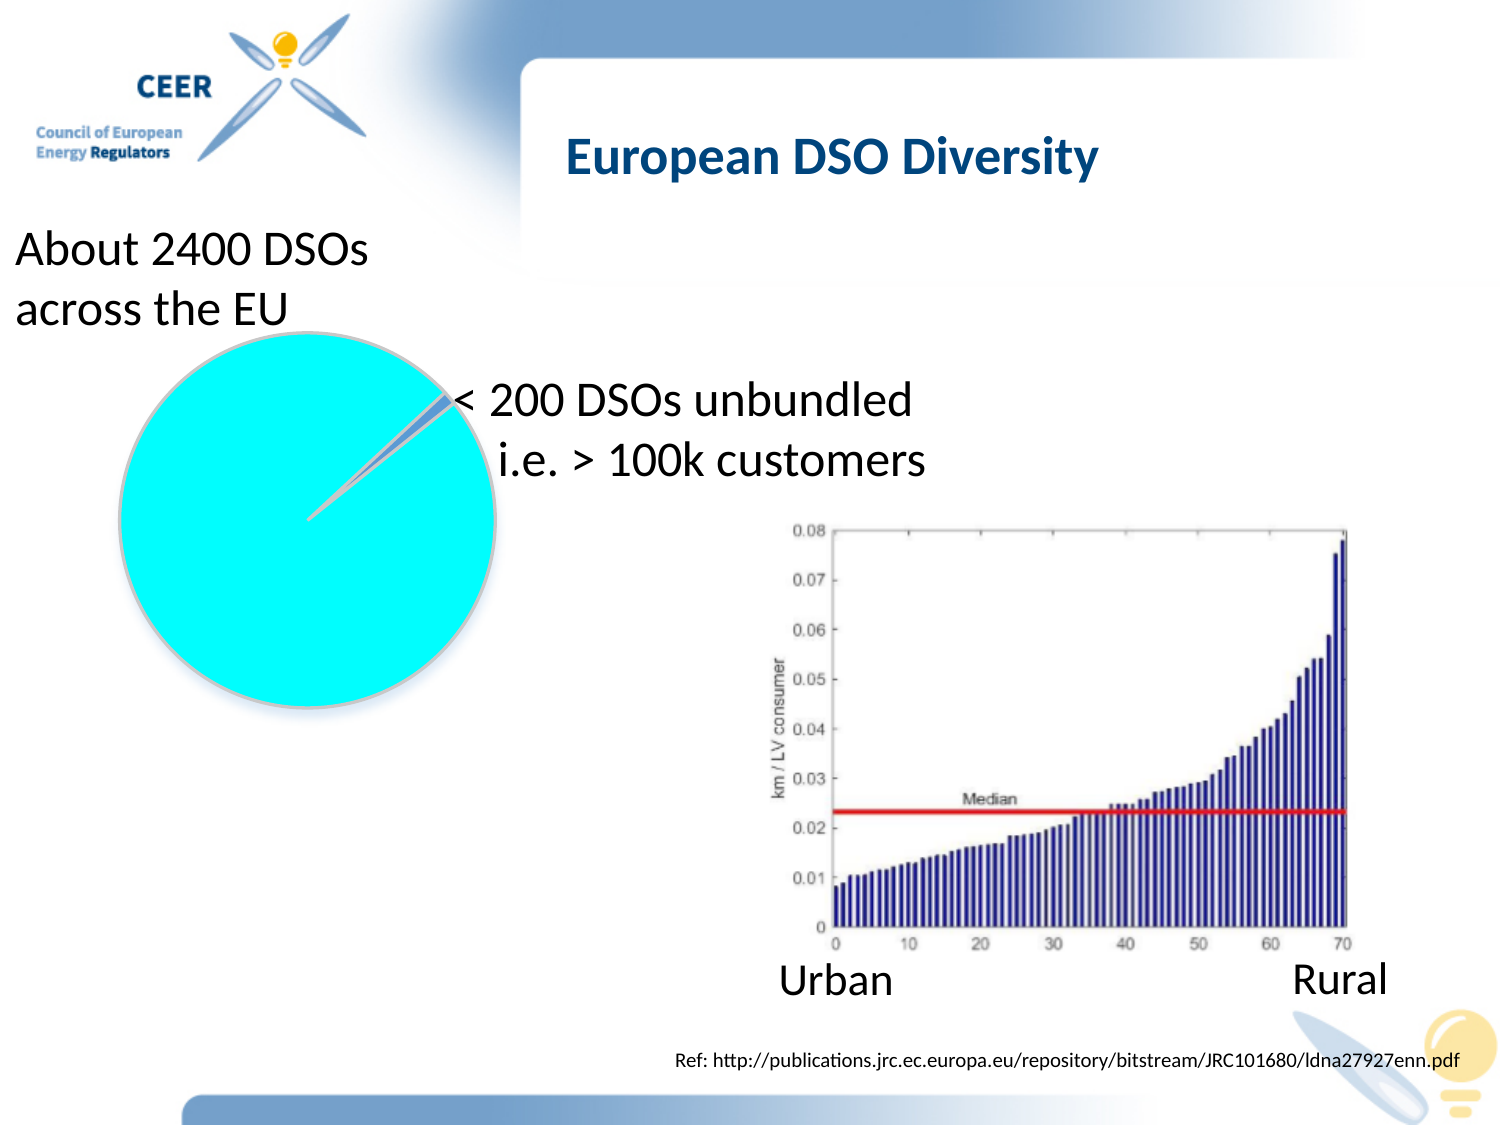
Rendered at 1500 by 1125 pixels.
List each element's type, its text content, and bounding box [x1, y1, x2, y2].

picture [101, 321, 513, 732]
picture [728, 499, 1443, 964]
text_box Urban [763, 942, 988, 1014]
text_box Rural [1277, 941, 1500, 1012]
text_box About 2400 DSOs across the EU [0, 208, 400, 345]
text_box Ref: http://publications.jrc.ec.europa.eu/repository/bitstream/JRC101680/ldna27927enn.pdf [660, 1039, 1500, 1080]
title European DSO Diversity [550, 72, 1426, 233]
text_box < 200 DSOs unbundled i.e. > 100k customers [437, 358, 1086, 496]
